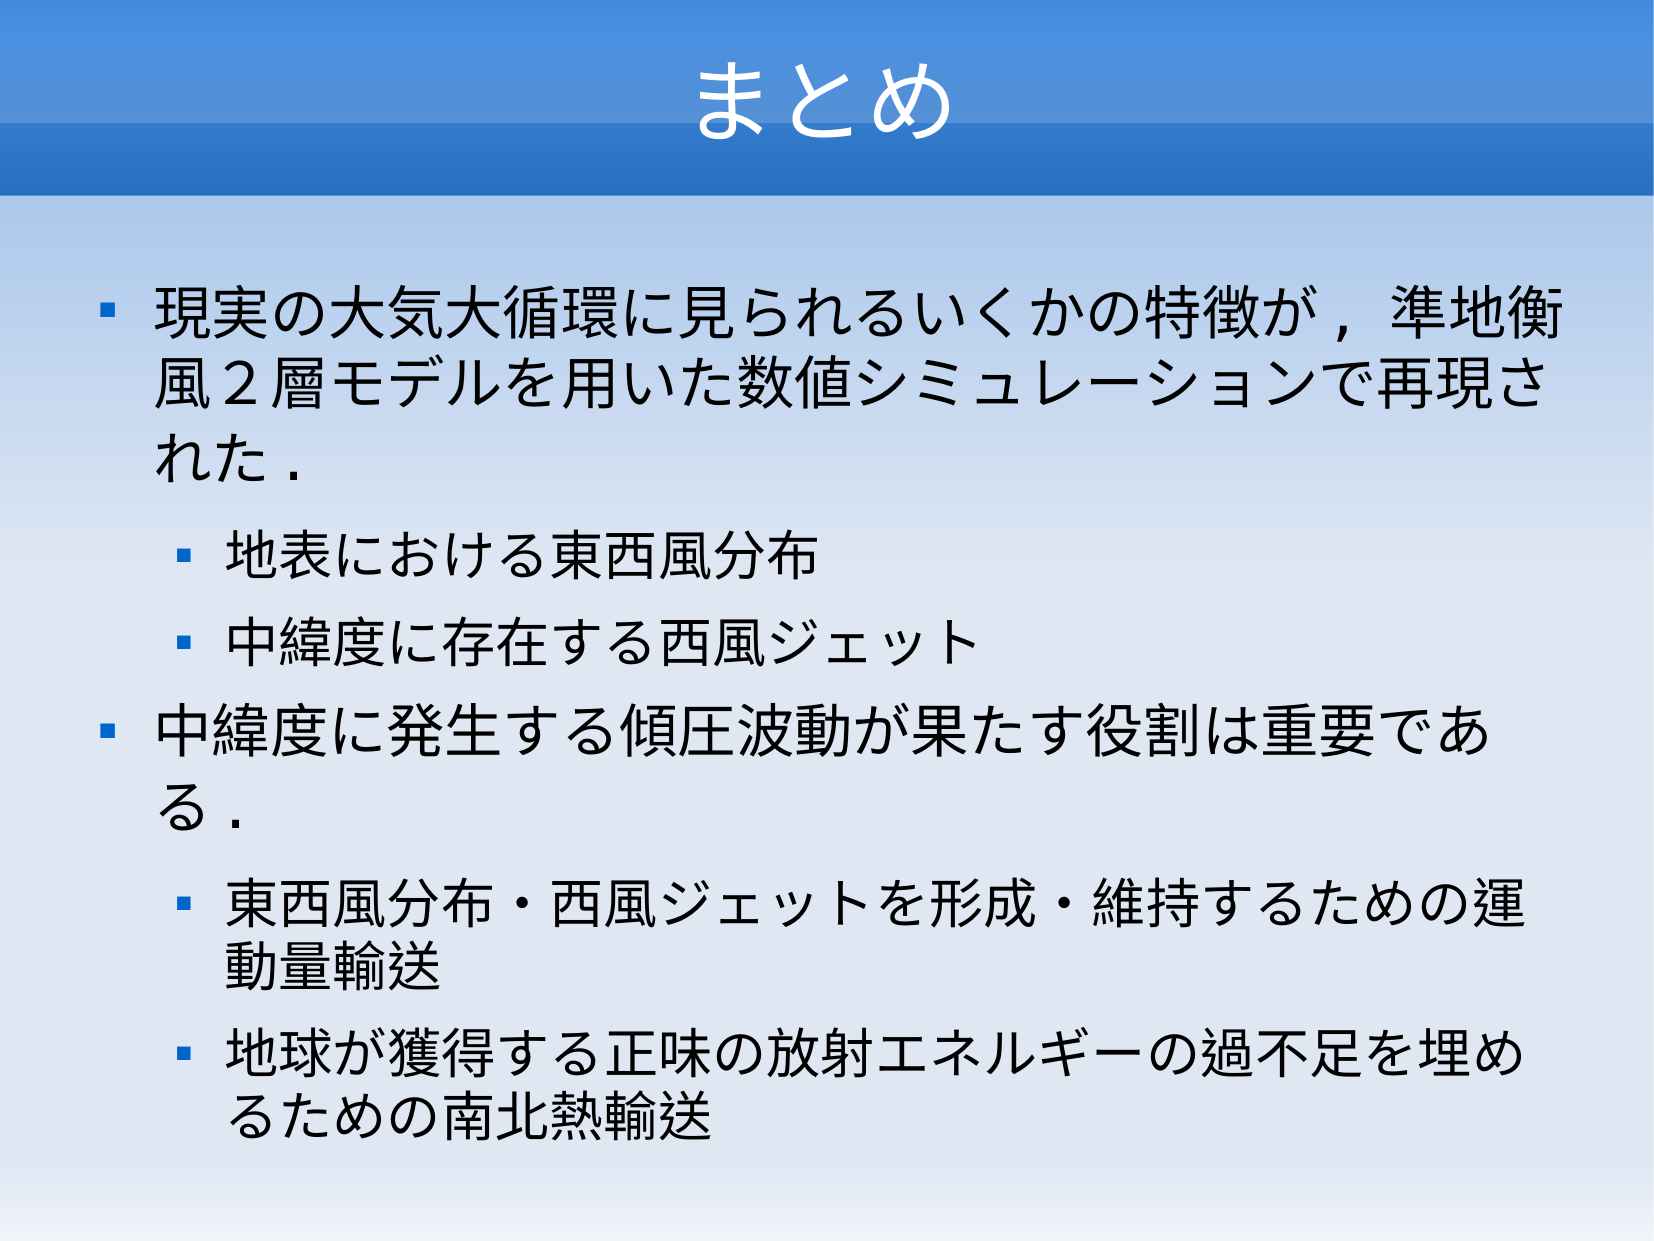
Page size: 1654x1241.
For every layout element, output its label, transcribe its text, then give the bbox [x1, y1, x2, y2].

picture [0, 0, 1654, 1241]
title まとめ [76, 7, 1565, 200]
list 現実の大気大循環に見られるいくかの特徴が, 準地衡風２層モデルを用いた数値シミュレーションで再現された. 地表における東西風分布 中緯度に存在する西風ジェット 中緯度に発生する傾圧波動が果たす役割は重要である. 東西風分布・西風ジェットを形成・維持するための運動量輸送 地球が獲得する正味の放射エネルギーの過不足を埋めるための南北熱輸送 [82, 272, 1571, 1077]
